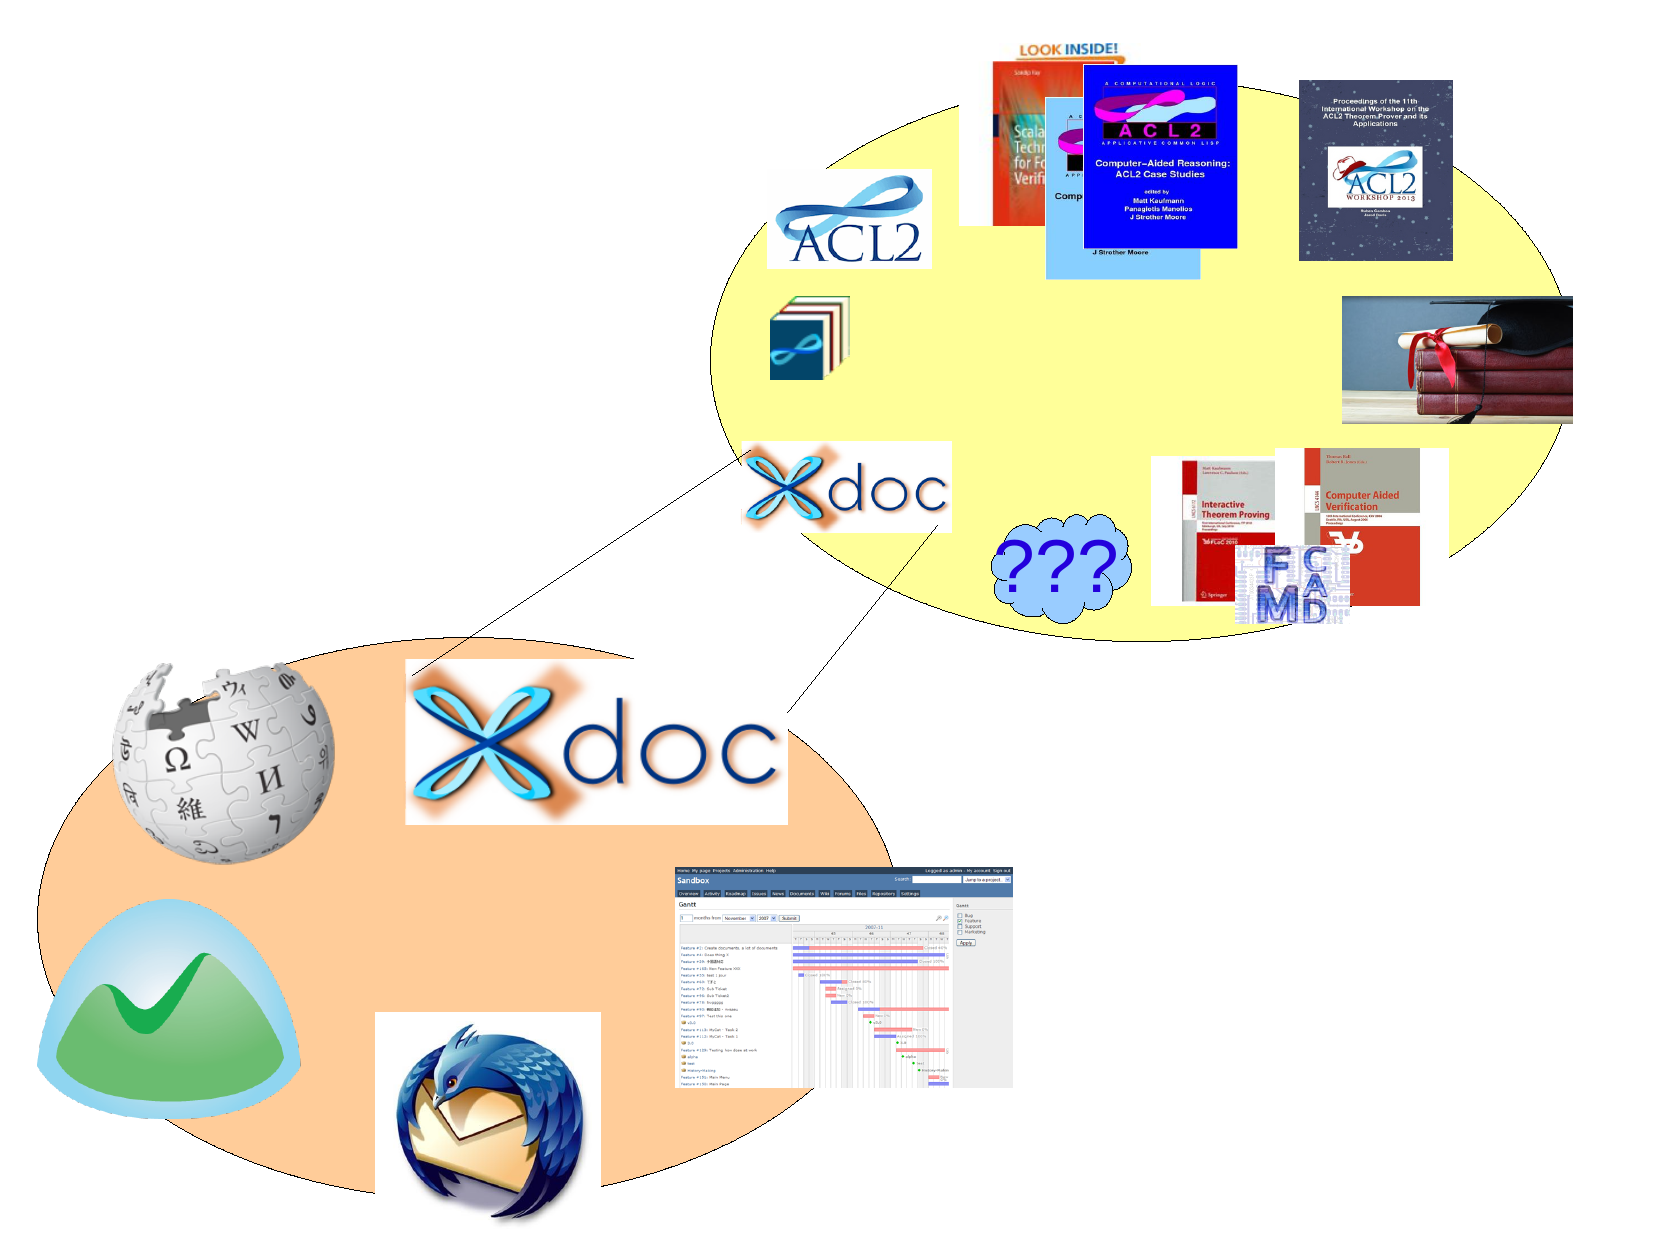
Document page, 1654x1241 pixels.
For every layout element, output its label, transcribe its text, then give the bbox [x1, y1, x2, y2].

picture [675, 867, 1013, 1088]
picture [959, 43, 1238, 281]
picture [767, 169, 932, 269]
picture [1151, 448, 1449, 624]
picture [37, 899, 301, 1119]
picture [375, 1012, 601, 1238]
text_box [38, 637, 893, 1194]
picture [1299, 80, 1453, 261]
picture [108, 637, 338, 867]
picture [740, 441, 952, 533]
picture [1342, 296, 1573, 424]
picture [770, 296, 850, 380]
picture [403, 659, 788, 826]
text_box ??? [991, 514, 1132, 624]
text_box [710, 86, 1562, 642]
